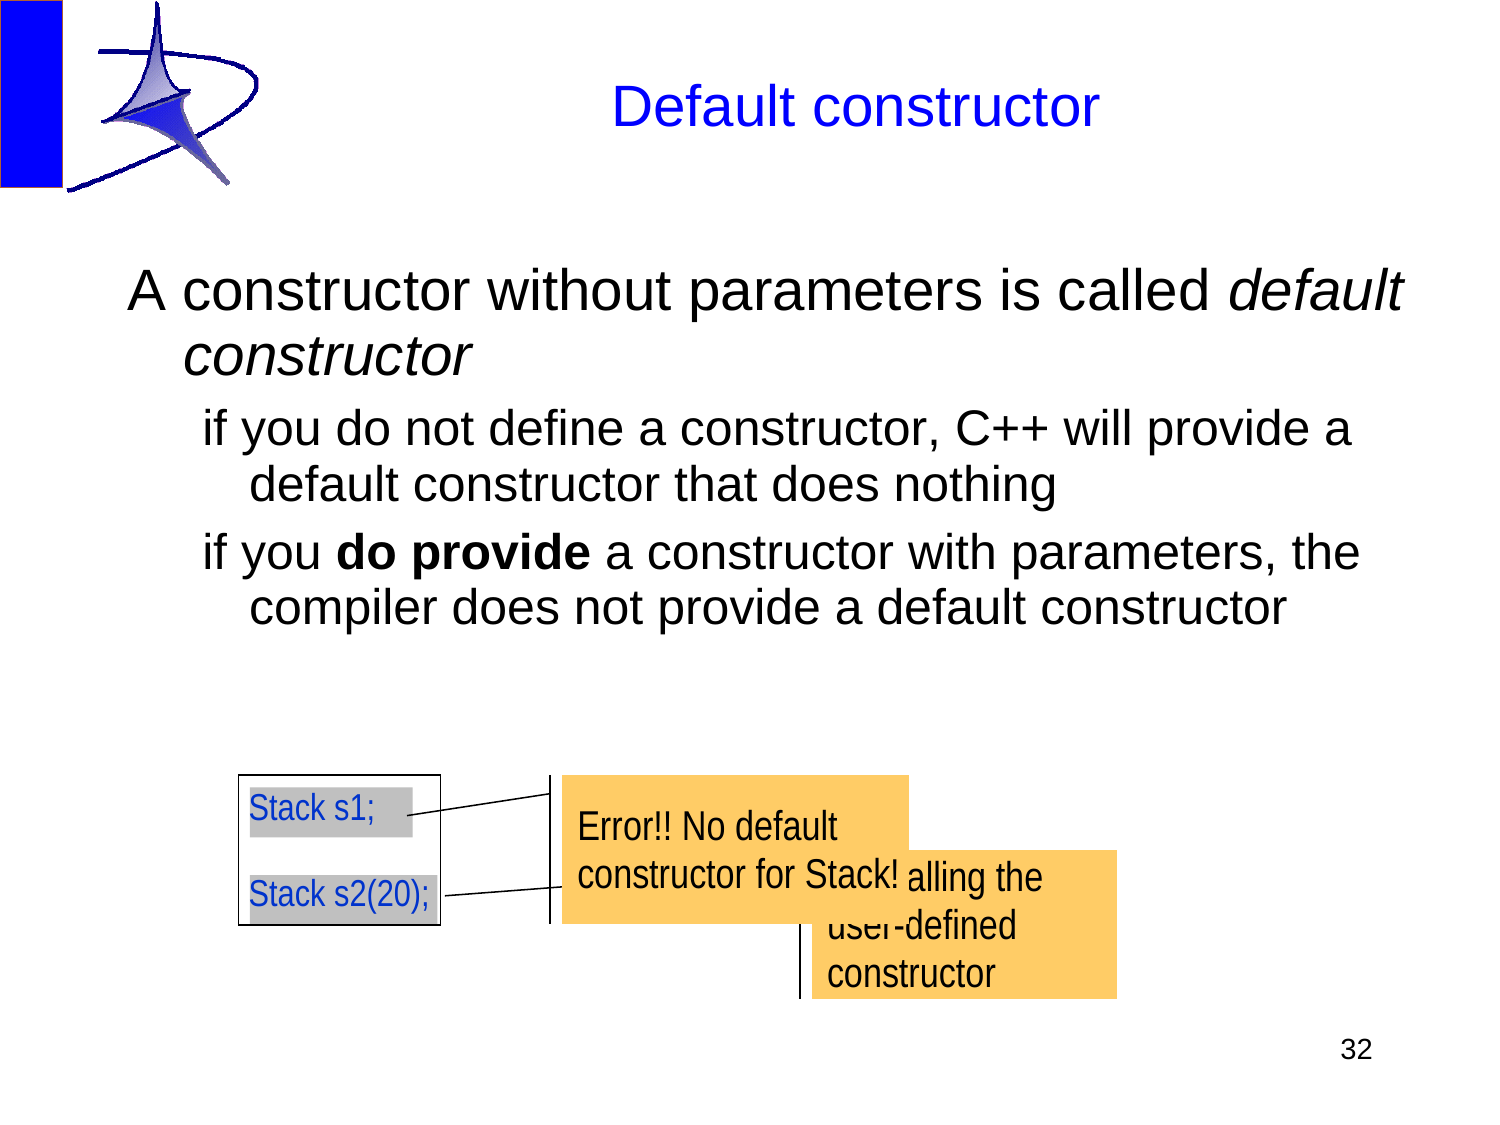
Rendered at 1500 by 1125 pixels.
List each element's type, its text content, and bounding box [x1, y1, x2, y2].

picture [62, 0, 263, 197]
title Default constructor [262, 24, 1450, 188]
text_box Error!! No default constructor for Stack! [562, 775, 909, 924]
list A constructor without parameters is called default constructor if you do not define a constructor, C++ will provide a default constructor that does nothing if you do provide a constructor with parameters, the compiler does not provide a default constructor [112, 249, 1450, 737]
text_box Stack s1; Stack s2(20); [238, 774, 441, 925]
text_box Ok, calling the user-defined constructor [812, 850, 1117, 999]
